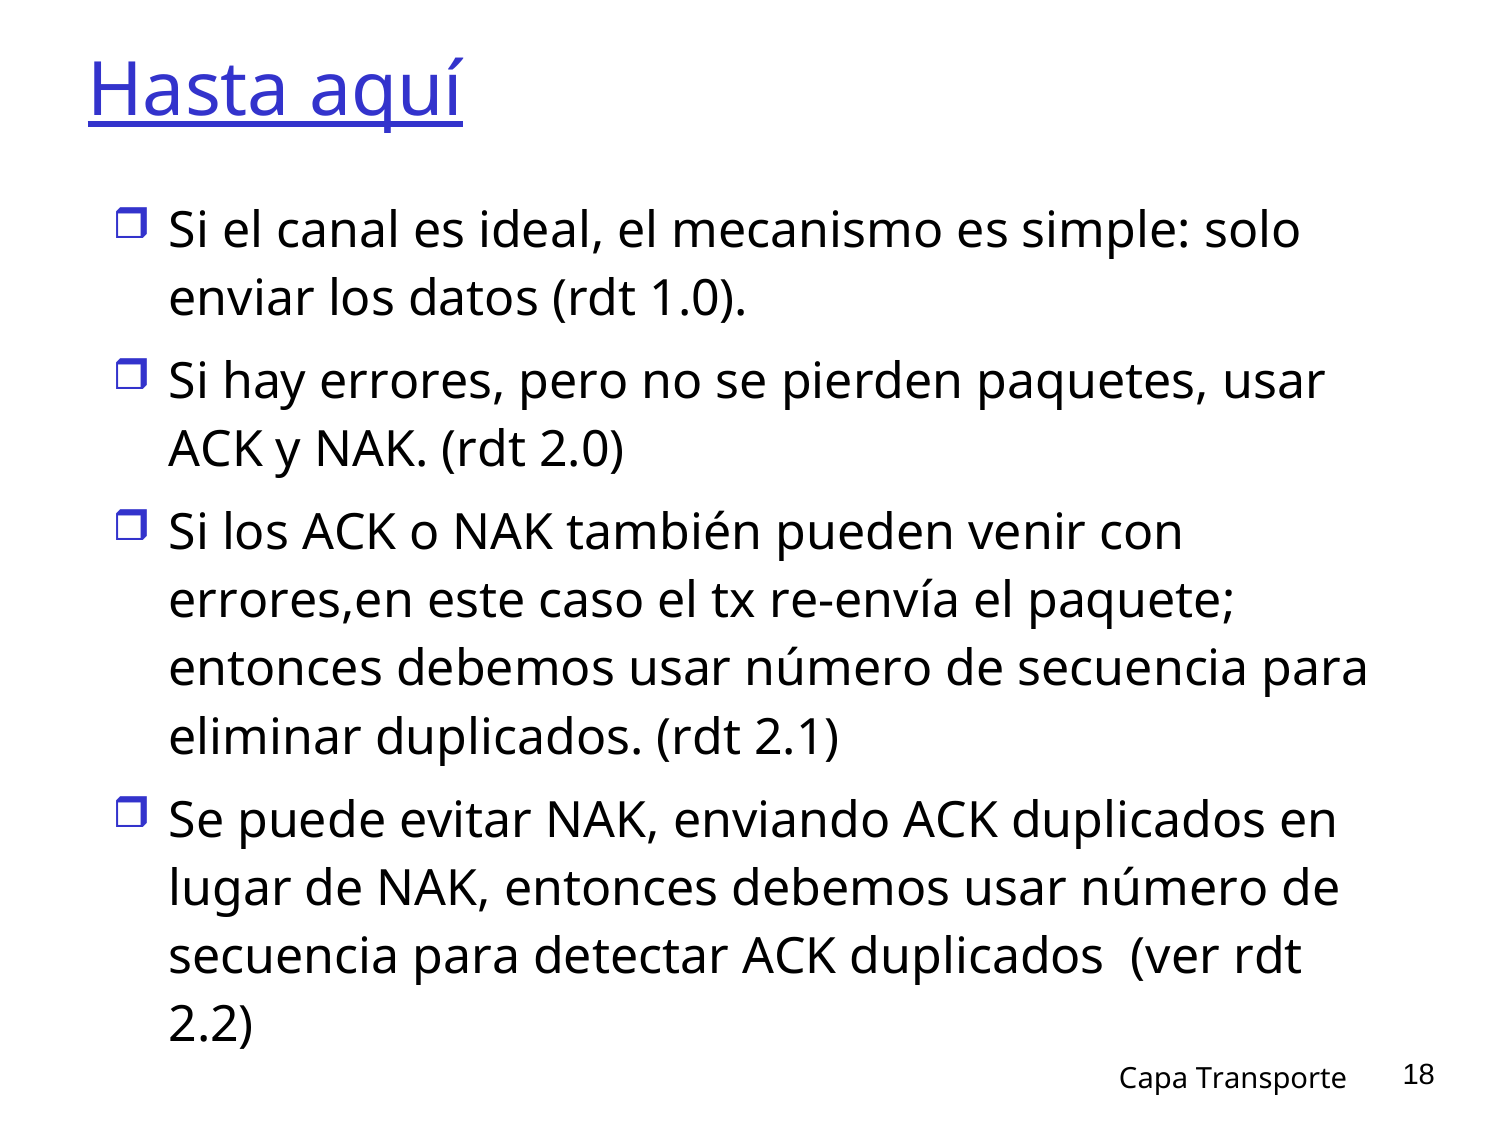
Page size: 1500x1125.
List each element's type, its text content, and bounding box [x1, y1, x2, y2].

list Si el canal es ideal, el mecanismo es simple: solo enviar los datos (rdt 1.0). Si hay errores, pero no se pierden paquetes, usar ACK y NAK. (rdt 2.0) Si los ACK o NAK también pueden venir con errores,en este caso el tx re-envía el paquete; entonces debemos usar número de secuencia para eliminar duplicados. (rdt 2.1) Se puede evitar NAK, enviando ACK duplicados en lugar de NAK, entonces debemos usar número de secuencia para detectar ACK duplicados (ver rdt 2.2) [112, 193, 1388, 957]
title Hasta aquí [87, 23, 1463, 151]
